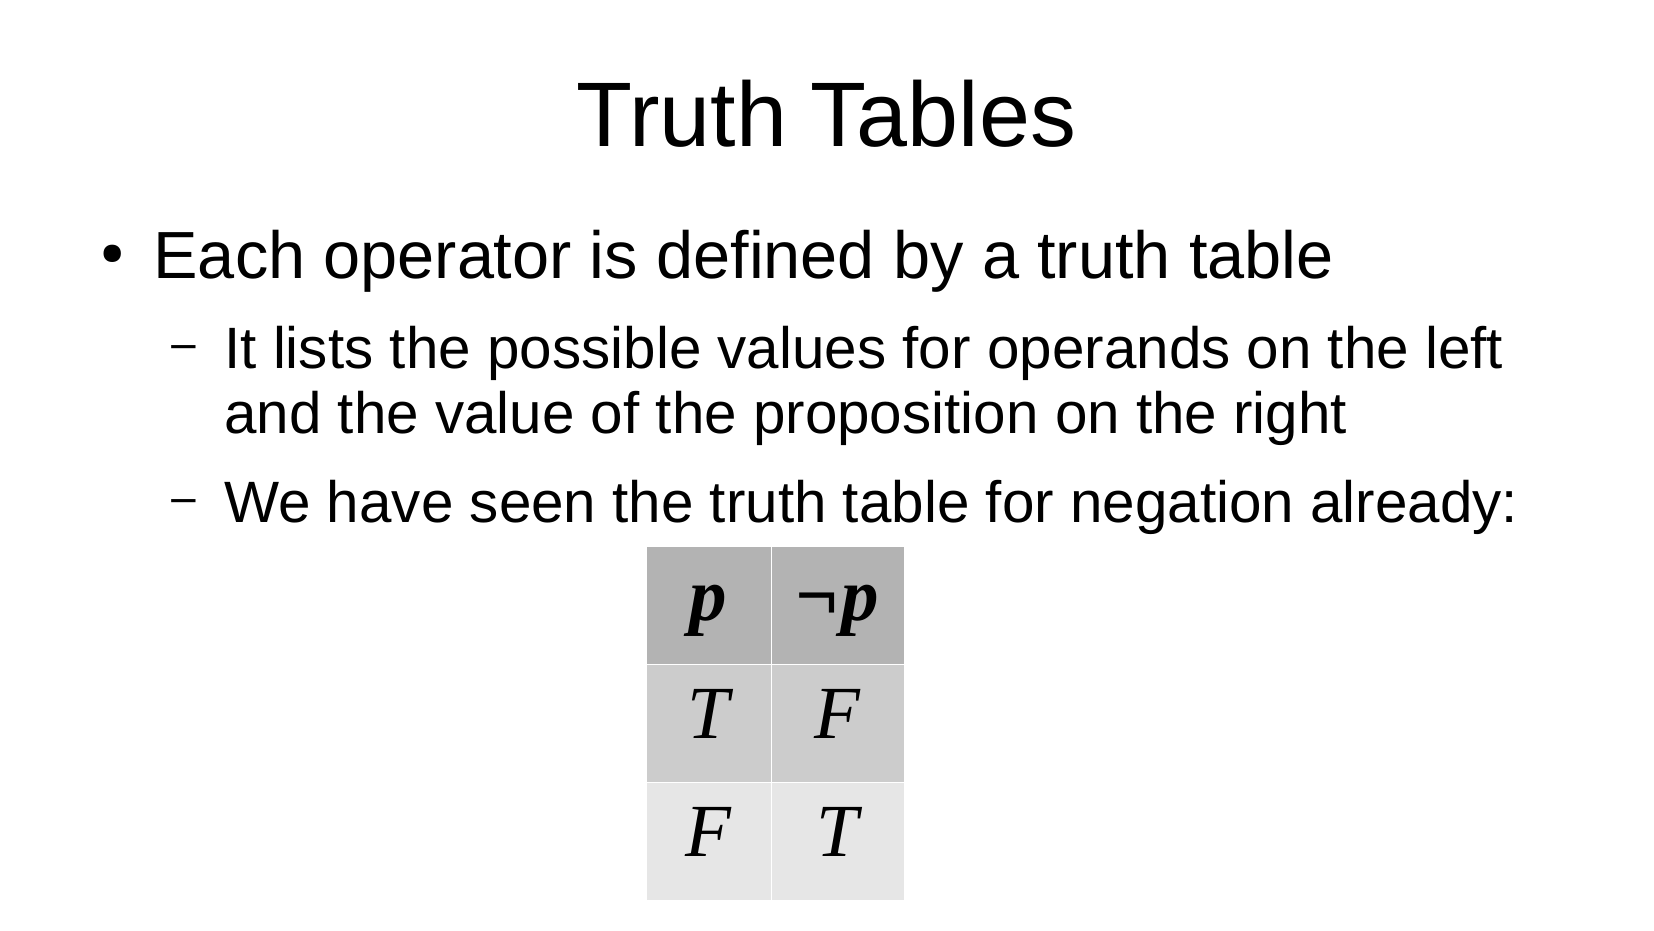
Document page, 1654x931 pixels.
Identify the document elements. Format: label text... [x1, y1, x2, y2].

list Each operator is defined by a truth table It lists the possible values for operands on the left and the value of the proposition on the right We have seen the truth table for negation already: [82, 217, 1571, 758]
table_header ¬p [772, 547, 904, 664]
table_cell F [647, 783, 771, 900]
table_header p [647, 547, 771, 664]
table_cell T [647, 665, 771, 782]
table_cell F [772, 665, 904, 782]
table_cell T [772, 783, 904, 900]
title Truth Tables [82, 37, 1571, 193]
